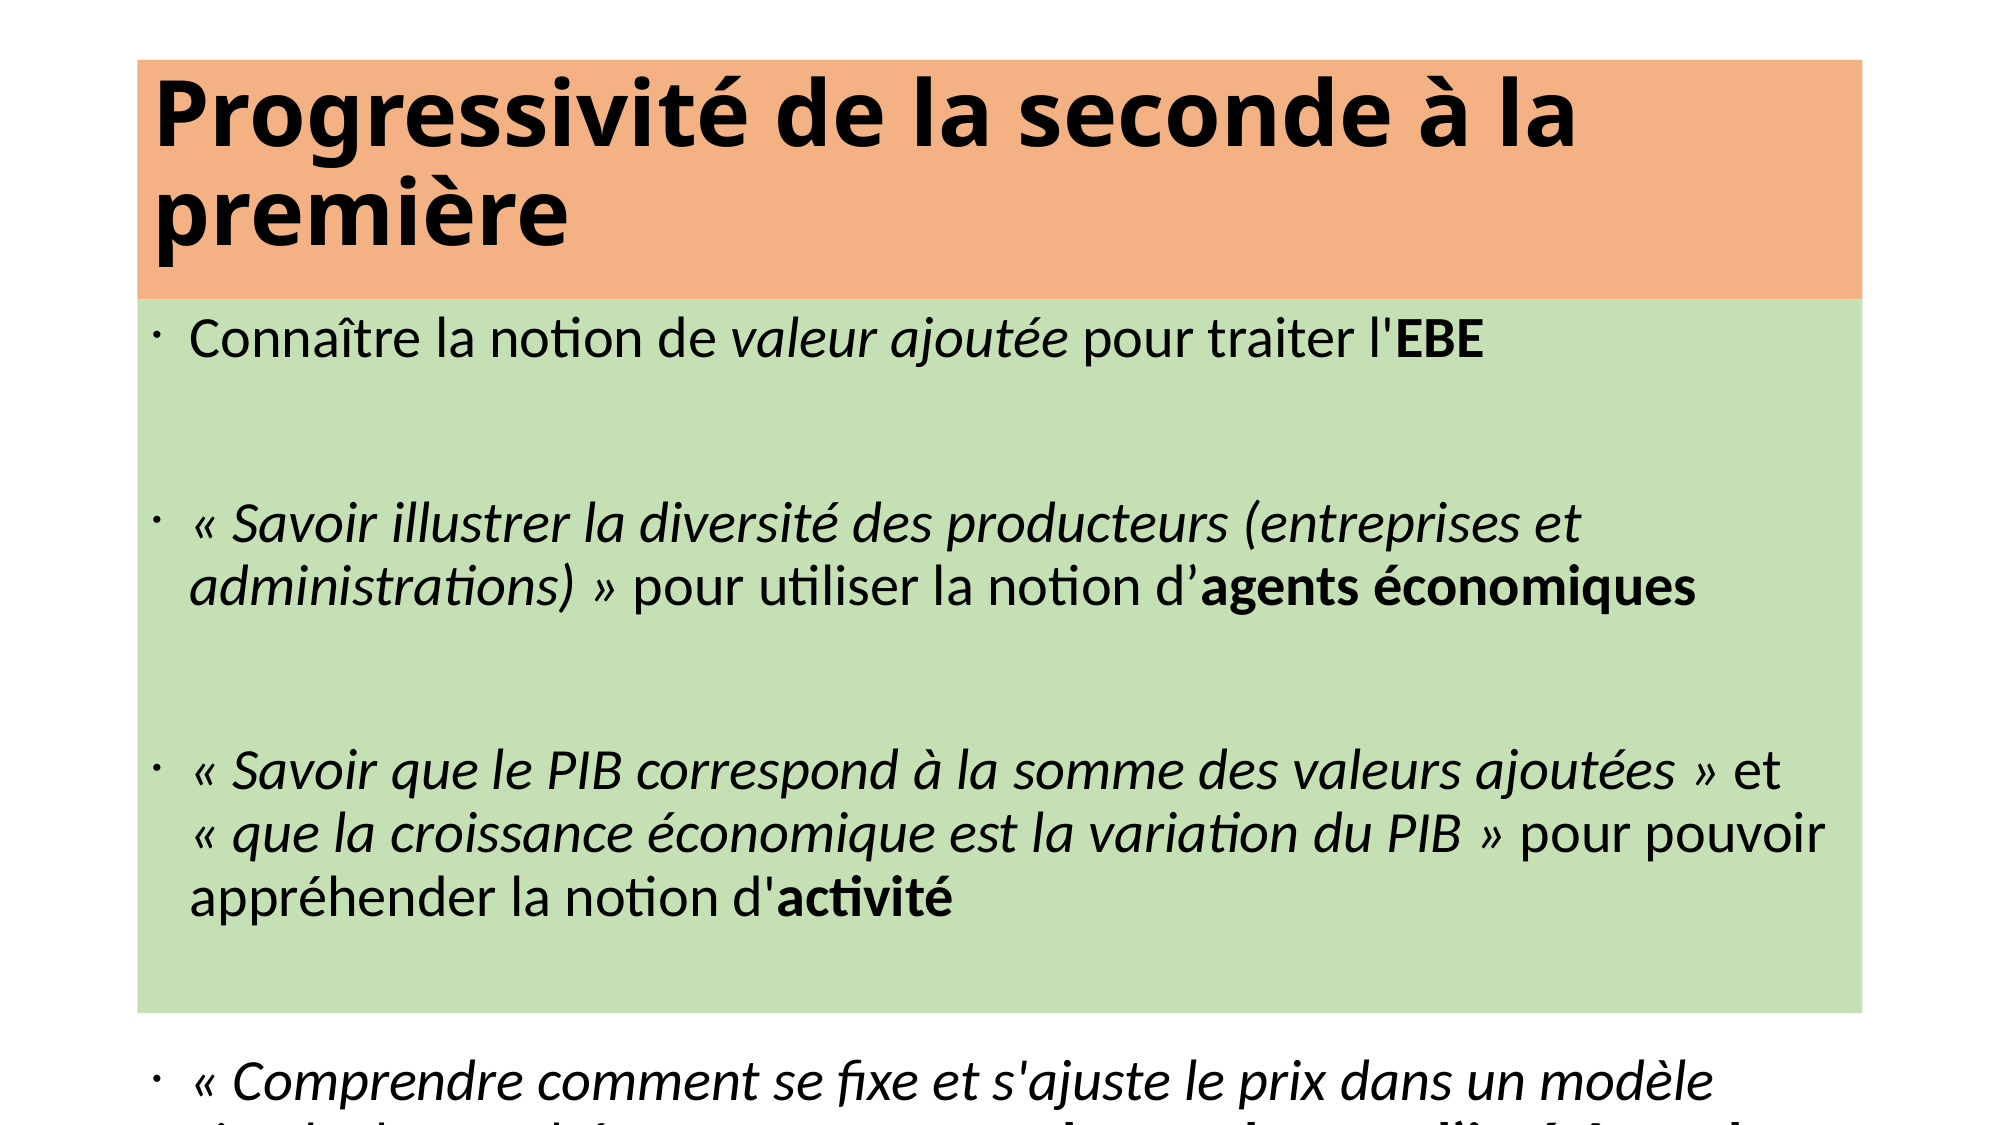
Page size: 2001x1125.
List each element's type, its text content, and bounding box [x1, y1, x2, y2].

list Connaître la notion de valeur ajoutée pour traiter l'EBE « Savoir illustrer la diversité des producteurs (entreprises et administrations) » pour utiliser la notion d’agents économiques « Savoir que le PIB correspond à la somme des valeurs ajoutées » et « que la croissance économique est la variation du PIB » pour pouvoir appréhender la notion d'activité « Comprendre comment se fixe et s'ajuste le prix dans un modèle simple de marché » pour « comprendre que le taux d’intérêt est le prix sur le marché des fonds prêtables » [137, 299, 1863, 1014]
title Progressivité de la seconde à la première [137, 59, 1863, 299]
